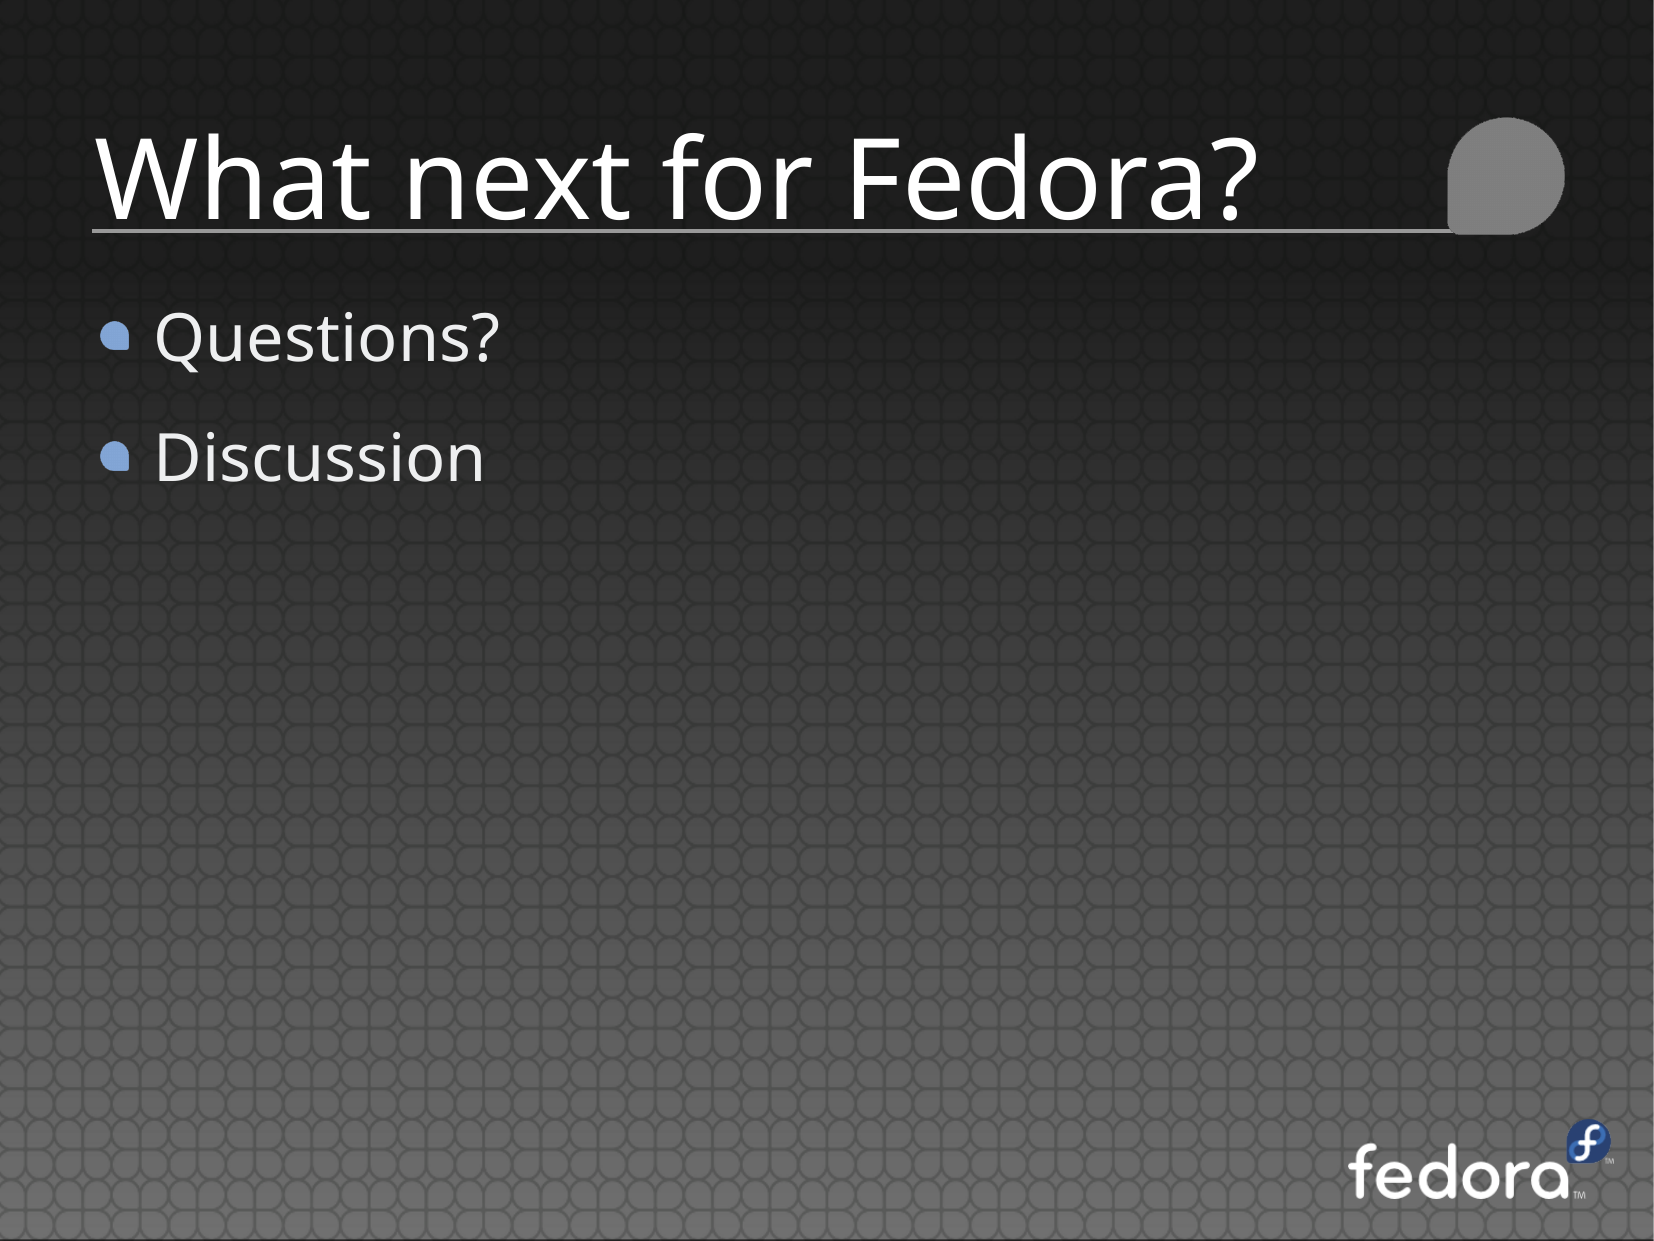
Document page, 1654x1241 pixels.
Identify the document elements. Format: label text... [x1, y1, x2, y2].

title What next for Fedora? [94, 100, 1426, 251]
picture [0, 0, 1654, 1241]
list Questions? Discussion [82, 290, 1571, 1094]
